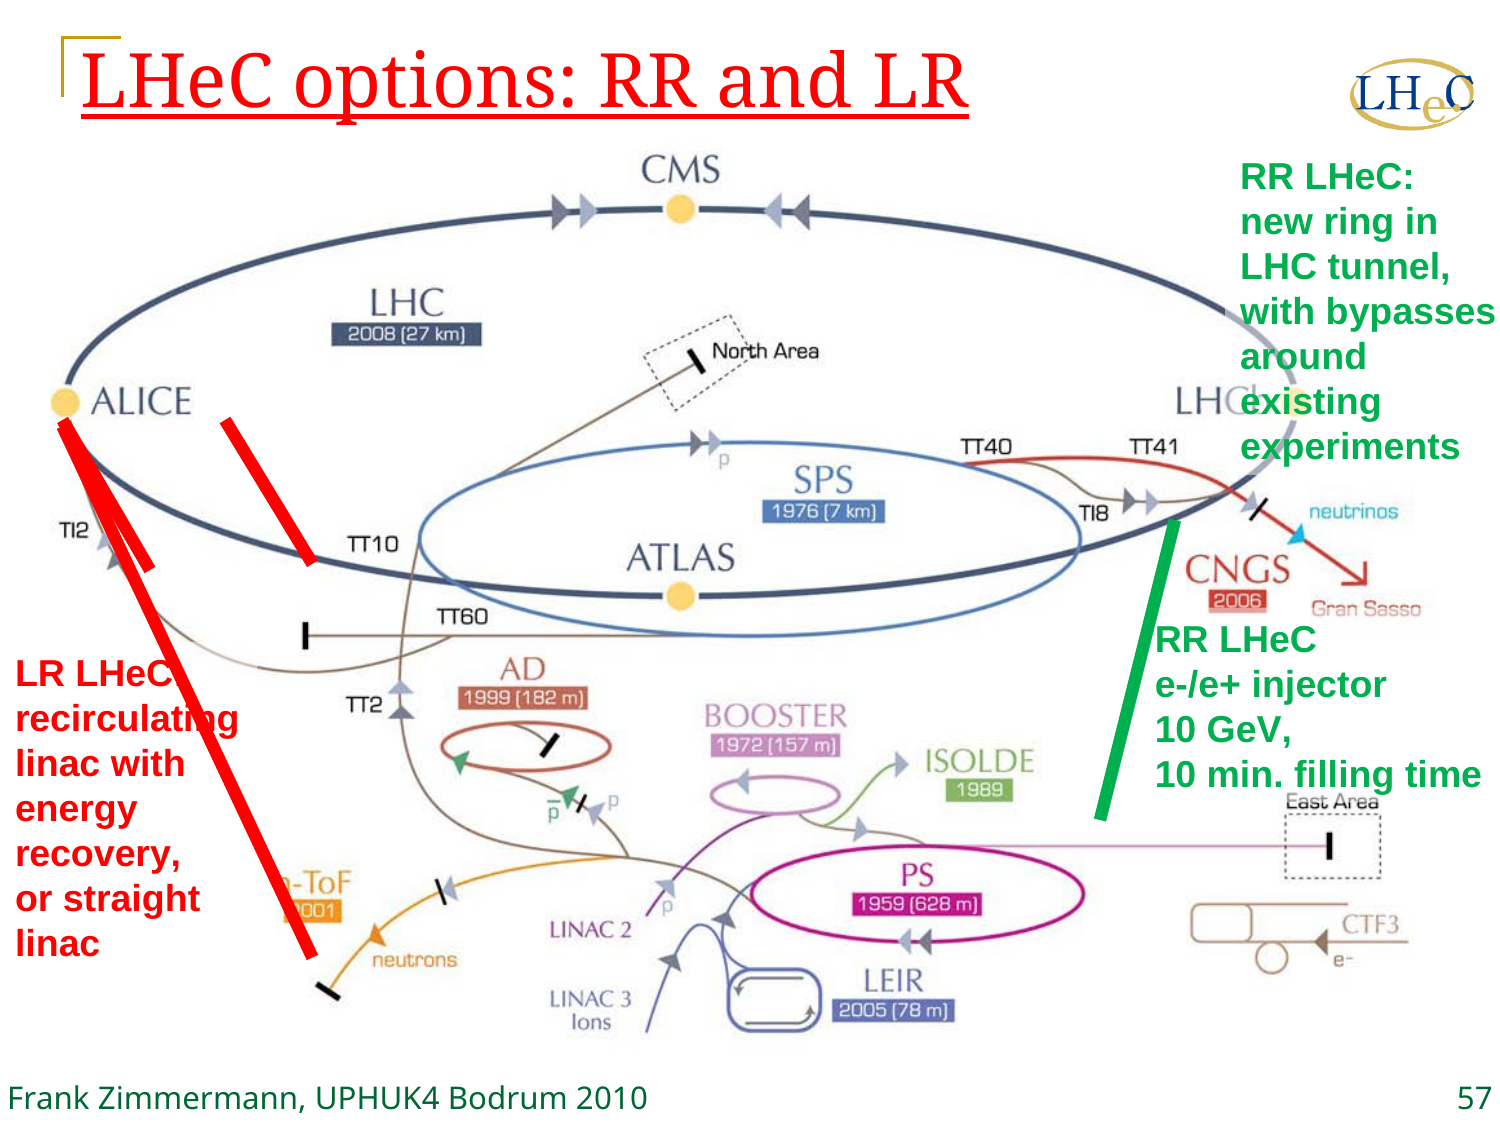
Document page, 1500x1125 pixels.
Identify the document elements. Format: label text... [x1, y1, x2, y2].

picture [50, 53, 1478, 1068]
text_box RR LHeC e-/e+ injector 10 GeV, 10 min. filling time [1139, 607, 1498, 803]
text_box <number> [950, 1075, 1500, 1125]
text_box RR LHeC: new ring in LHC tunnel, with bypasses around existing experiments [1225, 144, 1500, 476]
text_box Frank Zimmermann, UPHUK4 Bodrum 2010 [0, 1075, 913, 1119]
title LHeC options: RR and LR [65, 25, 1500, 144]
text_box LR LHeC: recirculating linac with energy recovery, or straight linac [171, 641, 258, 824]
text_box LR LHeC: recirculating linac with energy recovery, or straight linac [0, 641, 258, 972]
